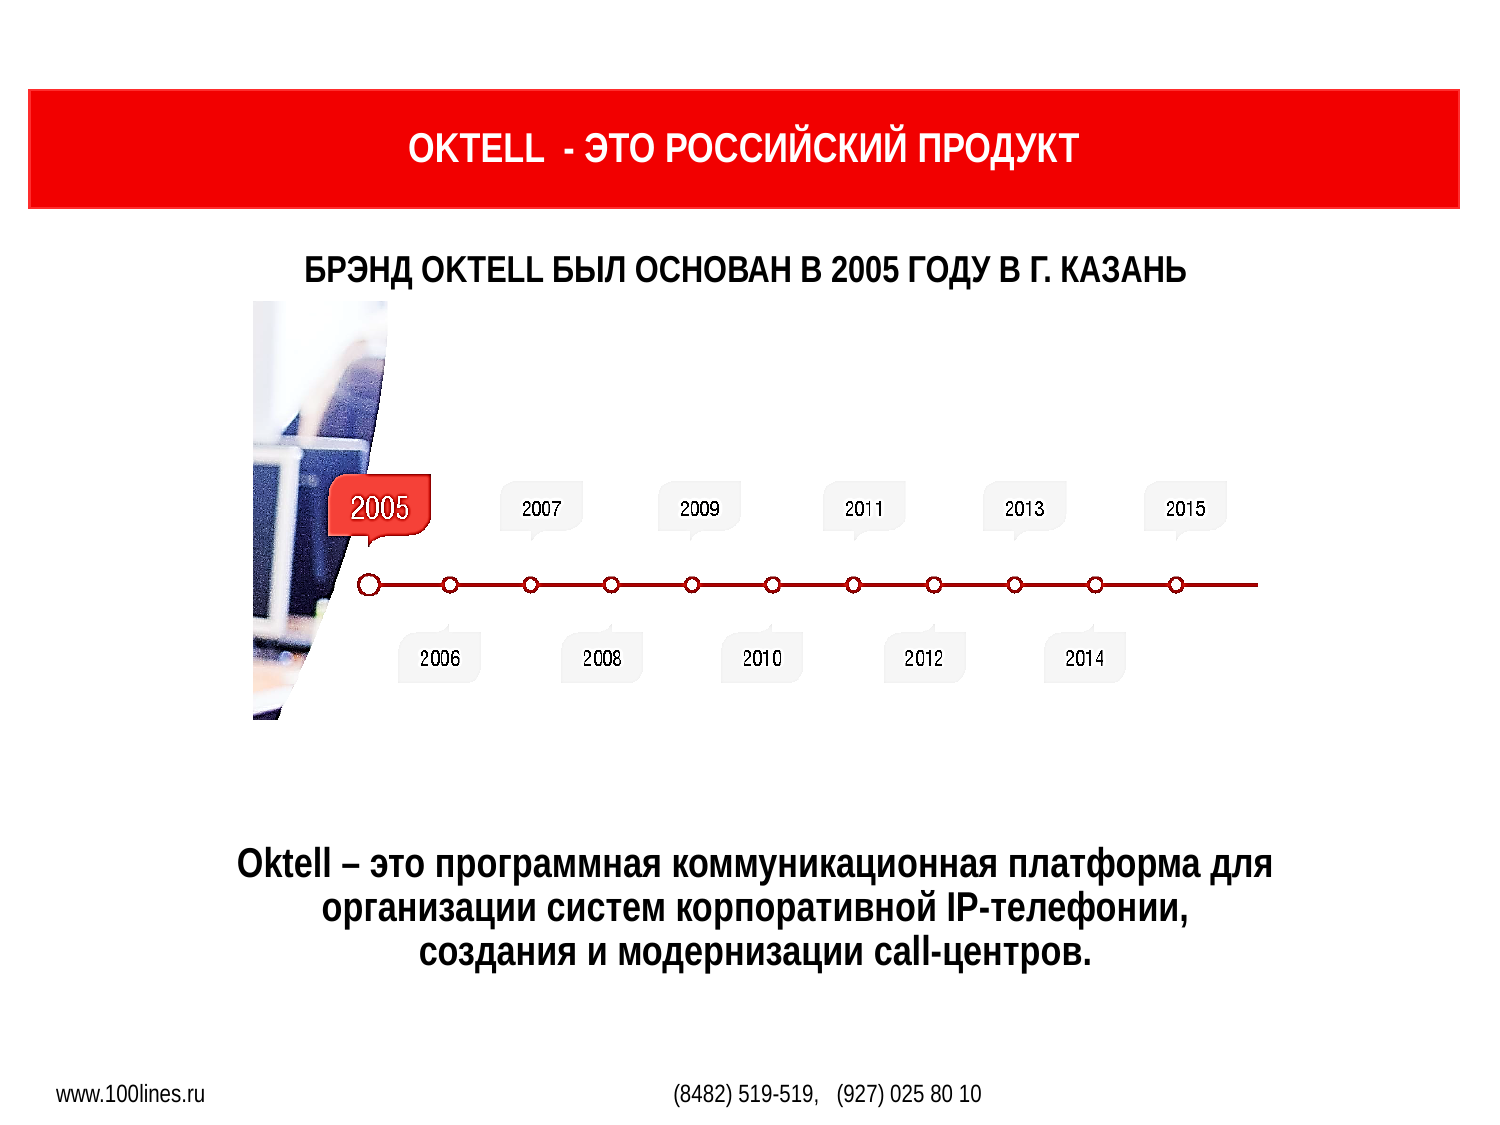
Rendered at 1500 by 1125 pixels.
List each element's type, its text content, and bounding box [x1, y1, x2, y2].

text_box OKTELL - ЭТО РОССИЙСКИЙ ПРОДУКТ [29, 89, 1459, 209]
text_box Oktell – это программная коммуникационная платформа для организации систем корпоративной IP-телефонии, создания и модернизации call-центров. [207, 834, 1304, 983]
picture [253, 301, 1258, 720]
text_box БРЭНД OKTELL БЫЛ ОСНОВАН В 2005 ГОДУ В Г. КАЗАНЬ [198, 243, 1294, 299]
text_box www.100lines.ru (8482) 519-519, (927) 025 80 10 [41, 1070, 1459, 1103]
